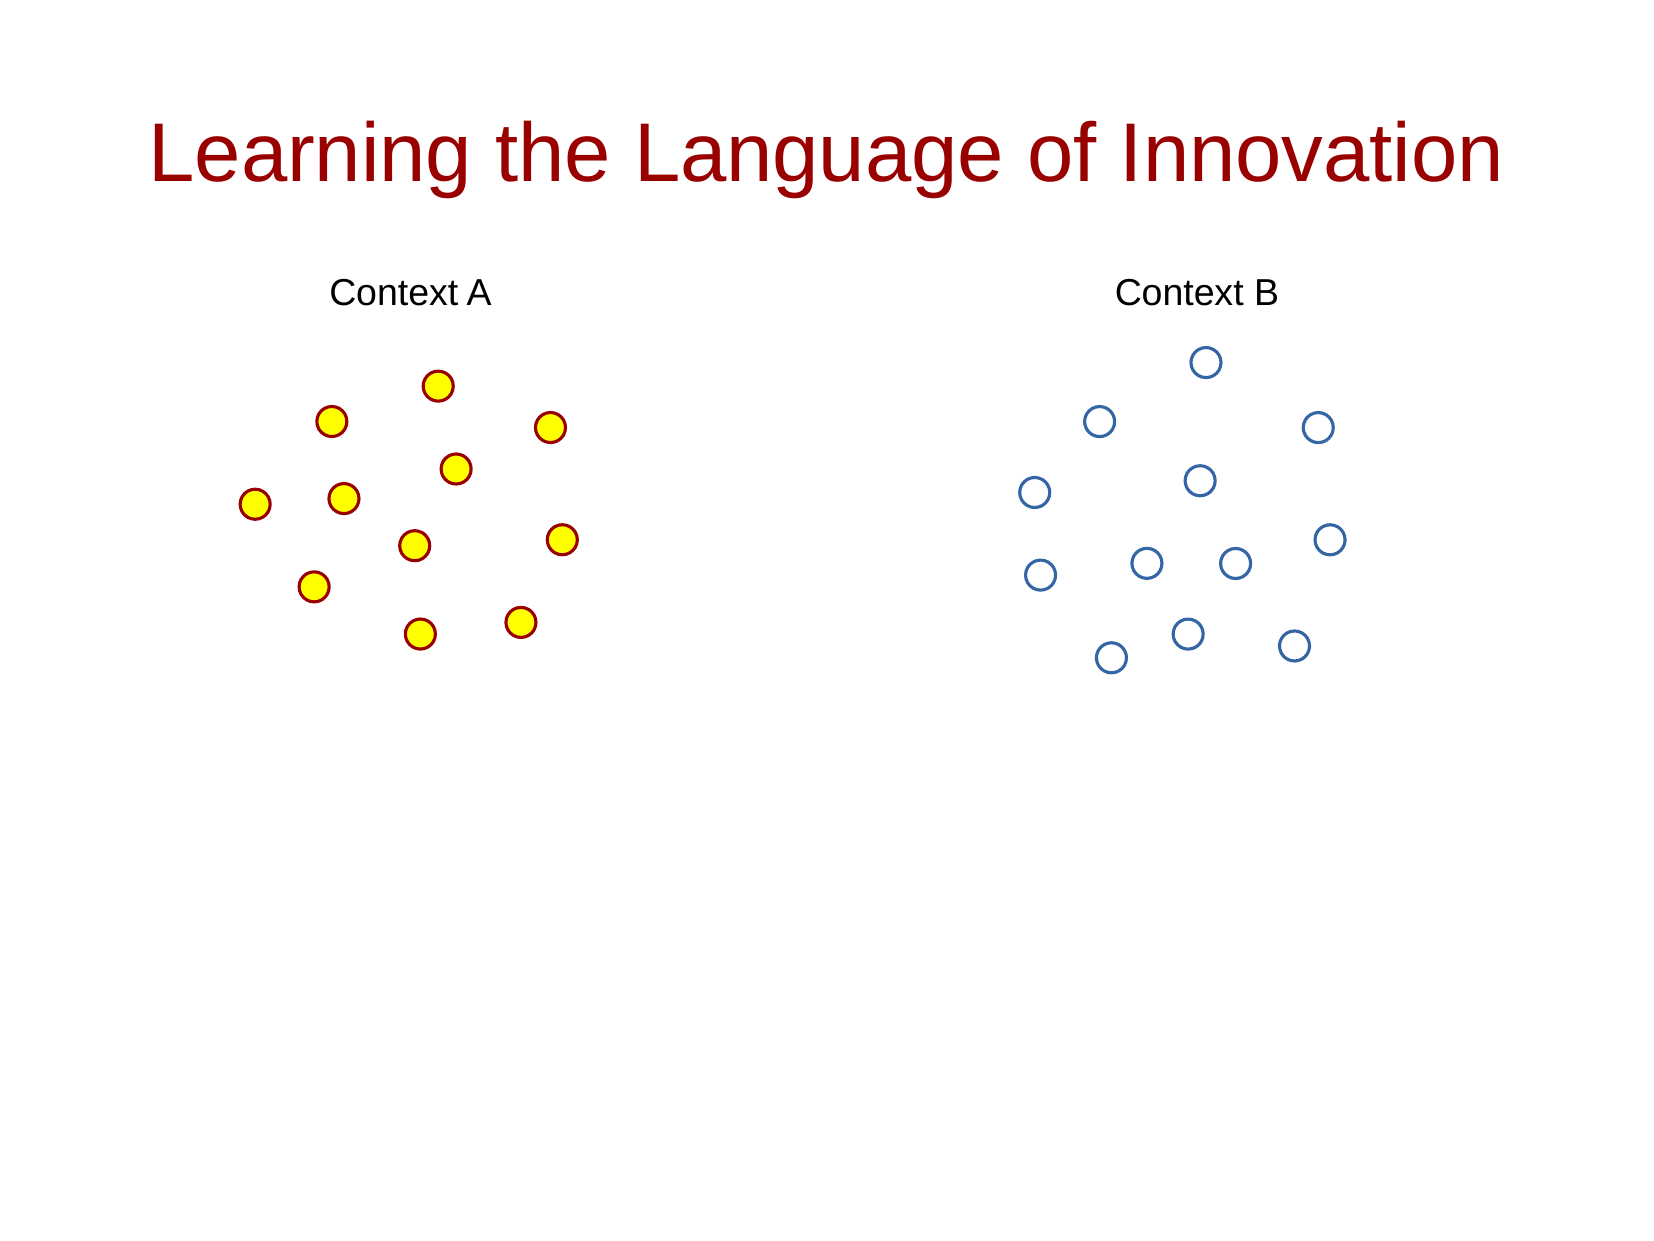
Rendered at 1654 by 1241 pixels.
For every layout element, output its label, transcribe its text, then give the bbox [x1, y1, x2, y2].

text_box [405, 619, 436, 650]
text_box [1084, 406, 1115, 437]
text_box [423, 371, 454, 402]
text_box [1190, 347, 1222, 378]
text_box [547, 524, 578, 555]
text_box [316, 406, 347, 437]
text_box Context B [1100, 264, 1294, 322]
text_box [505, 607, 536, 638]
text_box [535, 412, 566, 443]
text_box [1279, 630, 1310, 662]
text_box [1315, 524, 1346, 555]
title Learning the Language of Innovation [82, 49, 1571, 257]
text_box [1025, 560, 1056, 591]
text_box [1220, 548, 1251, 579]
text_box [328, 483, 359, 514]
text_box [1019, 477, 1050, 508]
text_box [1303, 412, 1334, 443]
text_box [299, 571, 330, 602]
text_box [1096, 642, 1127, 673]
text_box [1185, 465, 1216, 496]
text_box [240, 489, 271, 520]
text_box Context A [314, 264, 507, 322]
text_box [1173, 619, 1204, 650]
text_box [1131, 548, 1162, 579]
text_box [441, 453, 472, 485]
text_box [399, 530, 430, 561]
